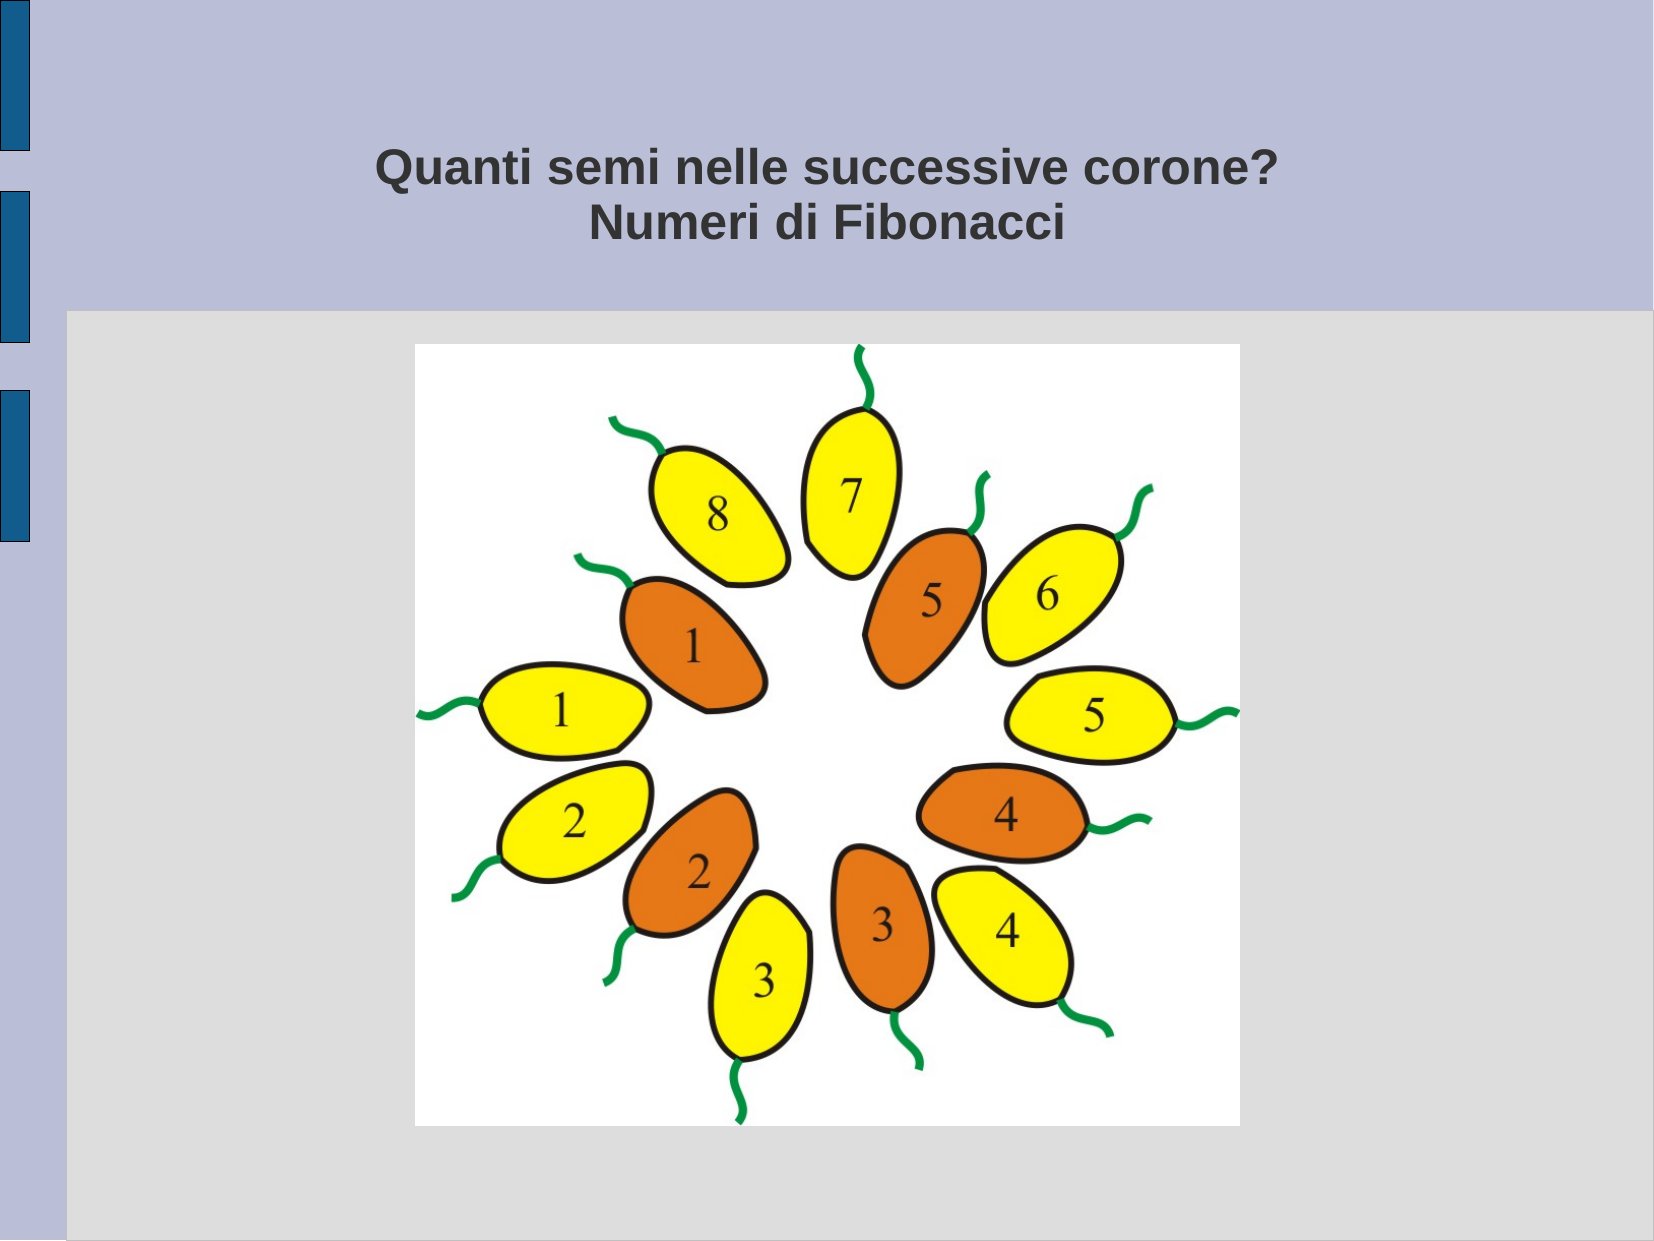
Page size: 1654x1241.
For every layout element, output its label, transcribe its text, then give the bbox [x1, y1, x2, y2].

title Quanti semi nelle successive corone? Numeri di Fibonacci [121, 91, 1534, 299]
picture [415, 344, 1240, 1126]
